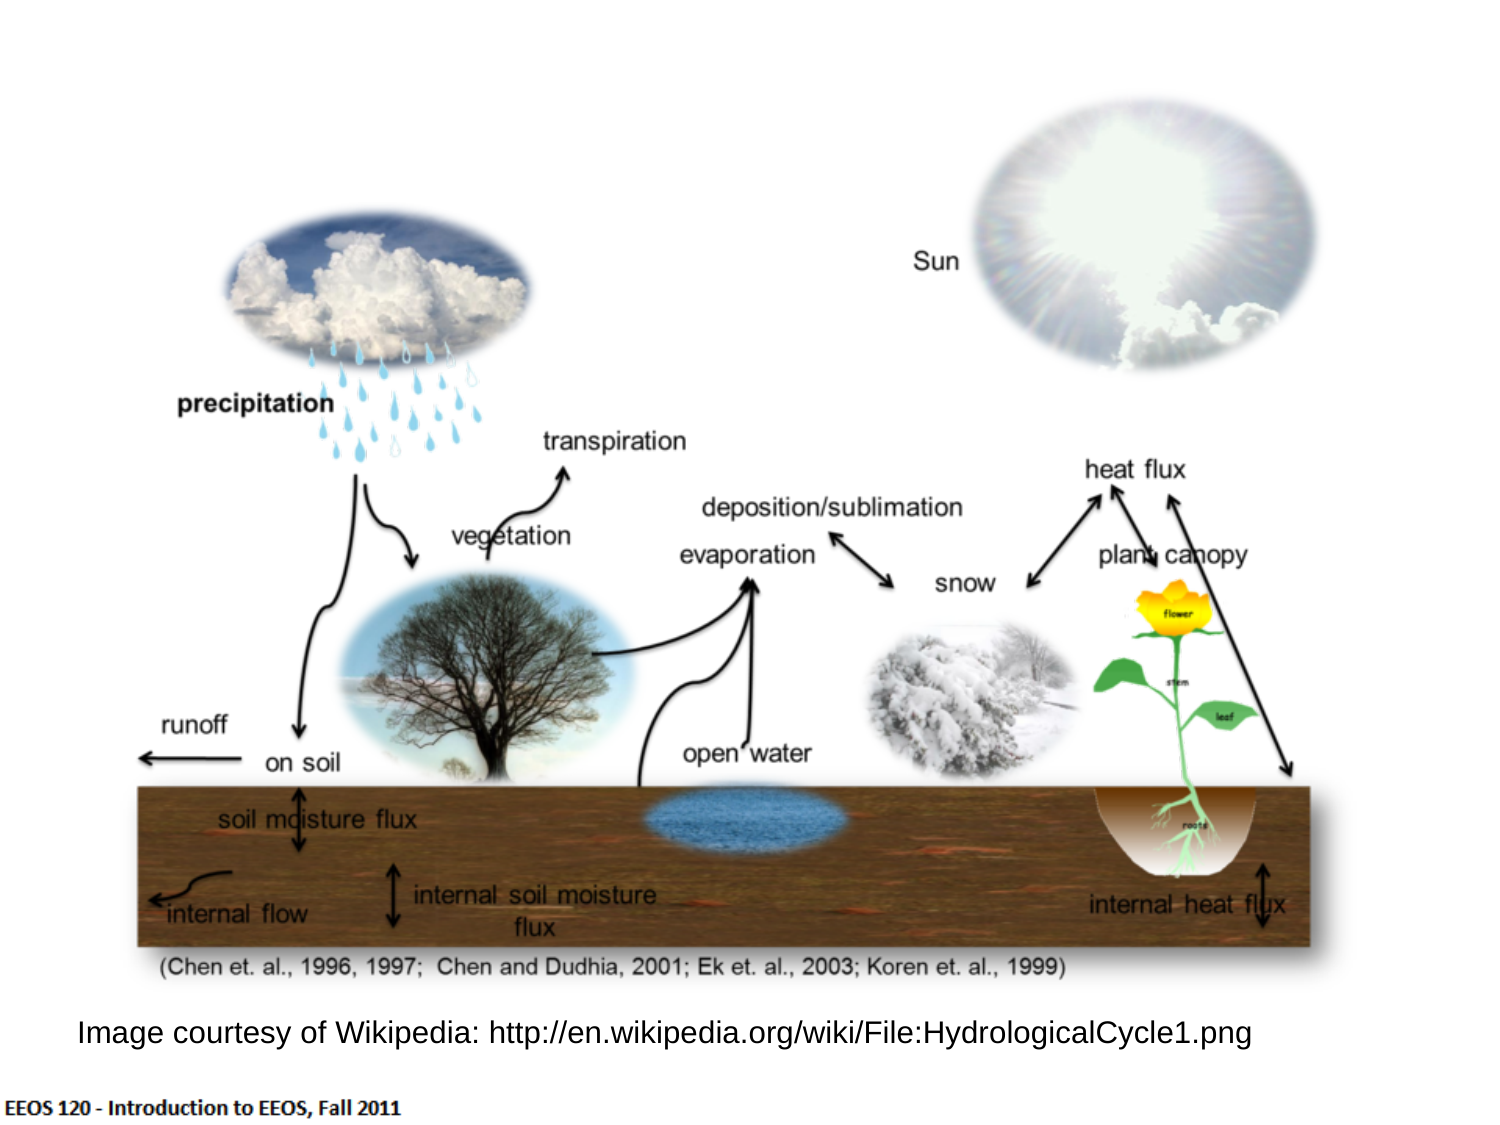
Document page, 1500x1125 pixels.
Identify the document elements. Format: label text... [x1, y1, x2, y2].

picture [112, 87, 1363, 999]
picture [0, 1090, 406, 1125]
text_box Image courtesy of Wikipedia: http://en.wikipedia.org/wiki/File:HydrologicalCycle1.png [62, 1004, 1401, 1103]
